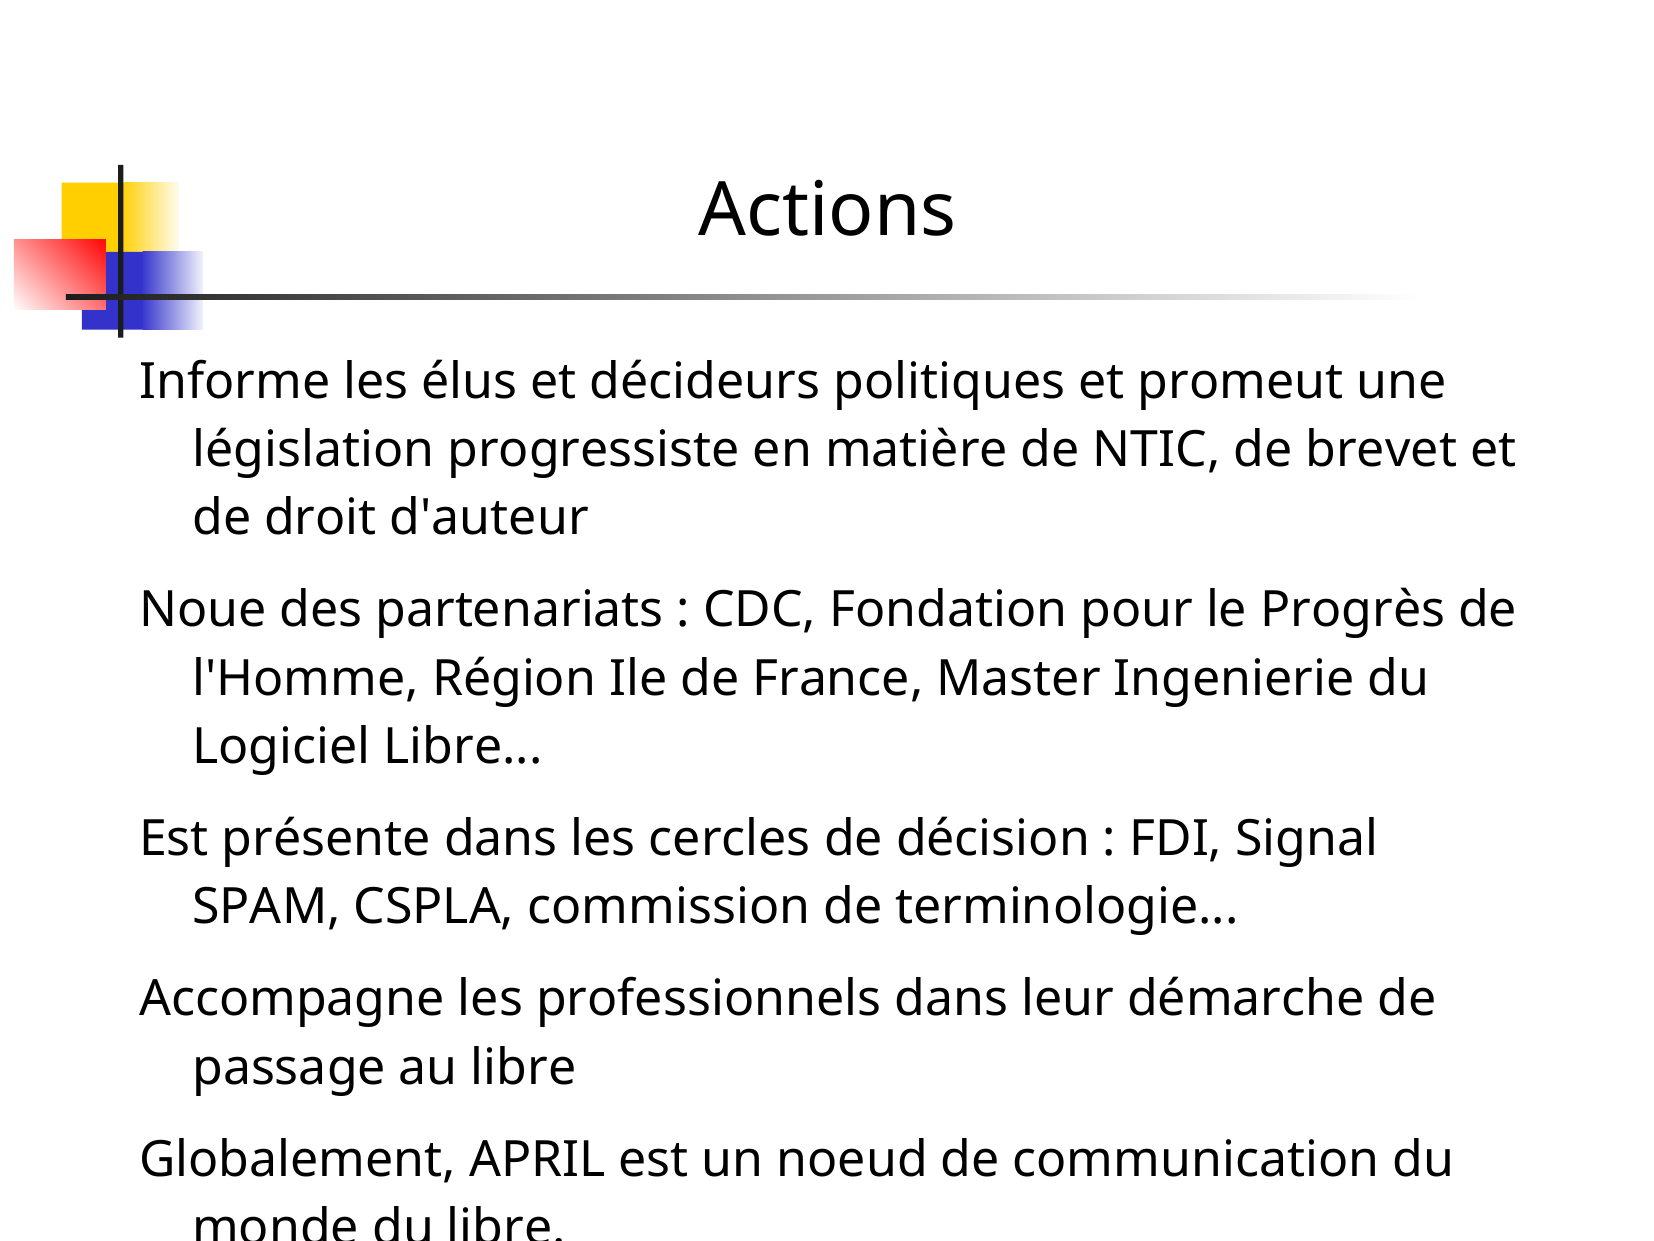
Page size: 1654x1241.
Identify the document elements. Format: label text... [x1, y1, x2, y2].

title Actions [121, 110, 1534, 303]
list Informe les élus et décideurs politiques et promeut une législation progressiste en matière de NTIC, de brevet et de droit d'auteur Noue des partenariats : CDC, Fondation pour le Progrès de l'Homme, Région Ile de France, Master Ingenierie du Logiciel Libre... Est présente dans les cercles de décision : FDI, Signal SPAM, CSPLA, commission de terminologie... Accompagne les professionnels dans leur démarche de passage au libre Globalement, APRIL est un noeud de communication du monde du libre. [121, 344, 1534, 1170]
